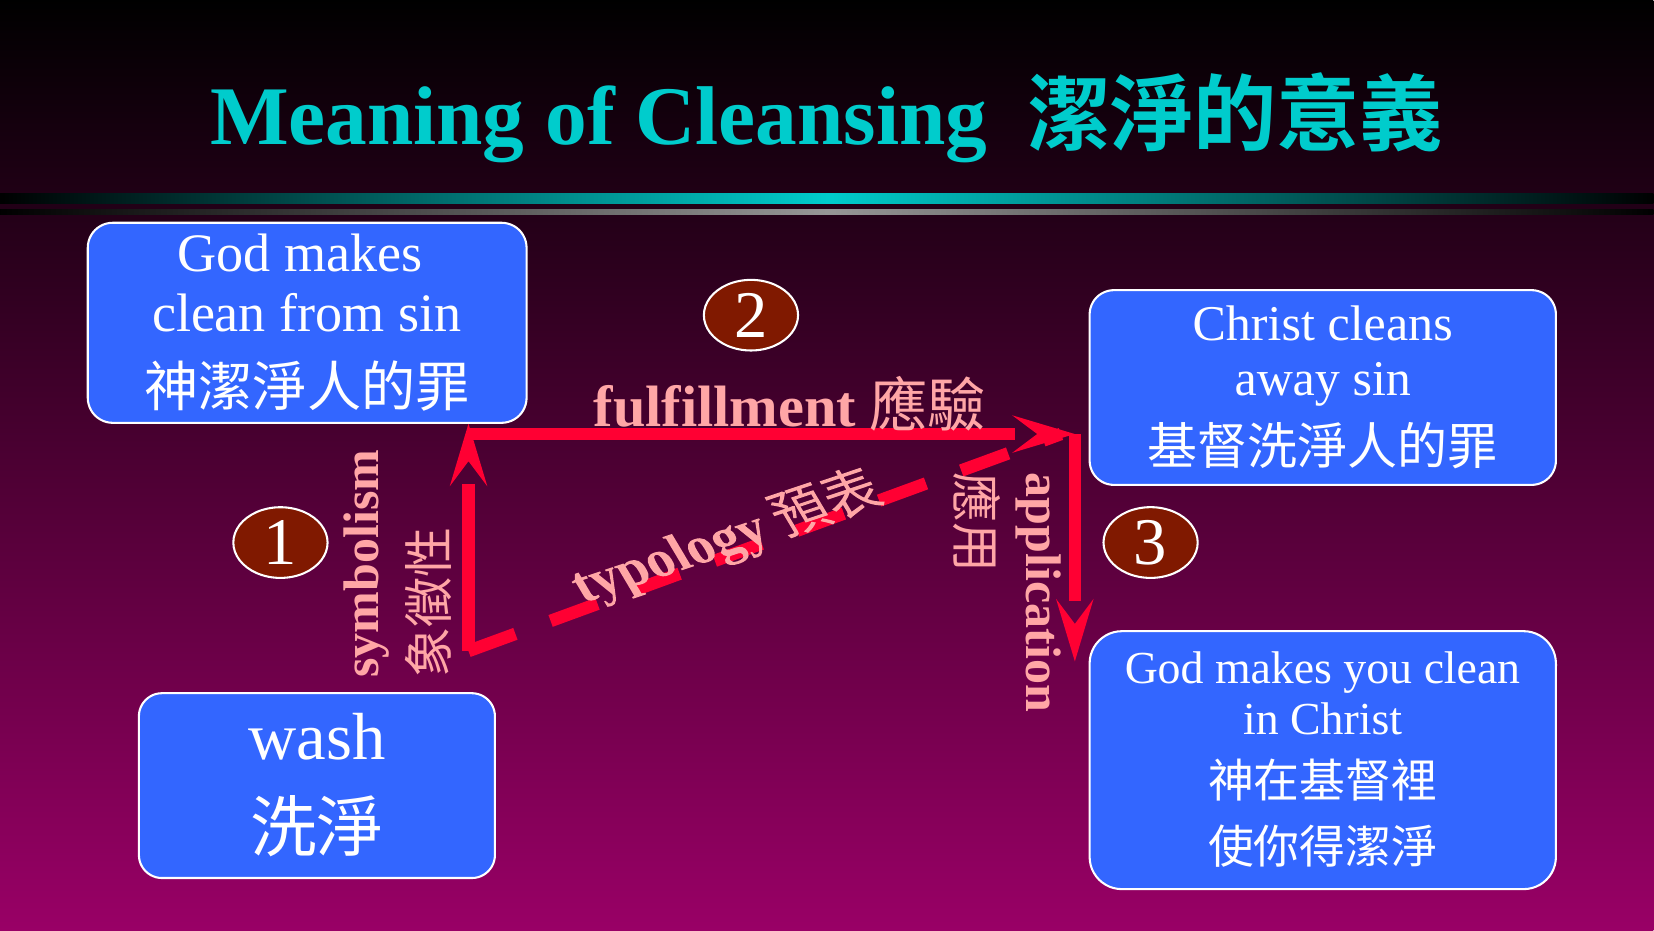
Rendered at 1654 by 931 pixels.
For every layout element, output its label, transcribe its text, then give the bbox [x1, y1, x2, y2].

title Meaning of Cleansing 潔淨的意義 [117, 30, 1537, 186]
text_box typology預表 [532, 451, 921, 629]
text_box symbolism象徵性 [326, 406, 470, 693]
text_box application 應用 [935, 457, 1079, 779]
text_box 3 [1103, 507, 1198, 578]
text_box God makes clean from sin 神潔淨人的罪 [369, 373, 407, 406]
text_box God makes clean from sin 神潔淨人的罪 [87, 222, 527, 423]
text_box 1 [233, 507, 328, 578]
text_box God makes you clean in Christ 神在基督裡 使你得潔淨 [1089, 631, 1556, 890]
text_box wash 洗淨 [138, 693, 495, 879]
text_box Christ cleans away sin 基督洗淨人的罪 [1089, 290, 1556, 485]
text_box fulfillment應驗 [578, 351, 1006, 451]
text_box 2 [703, 279, 799, 351]
